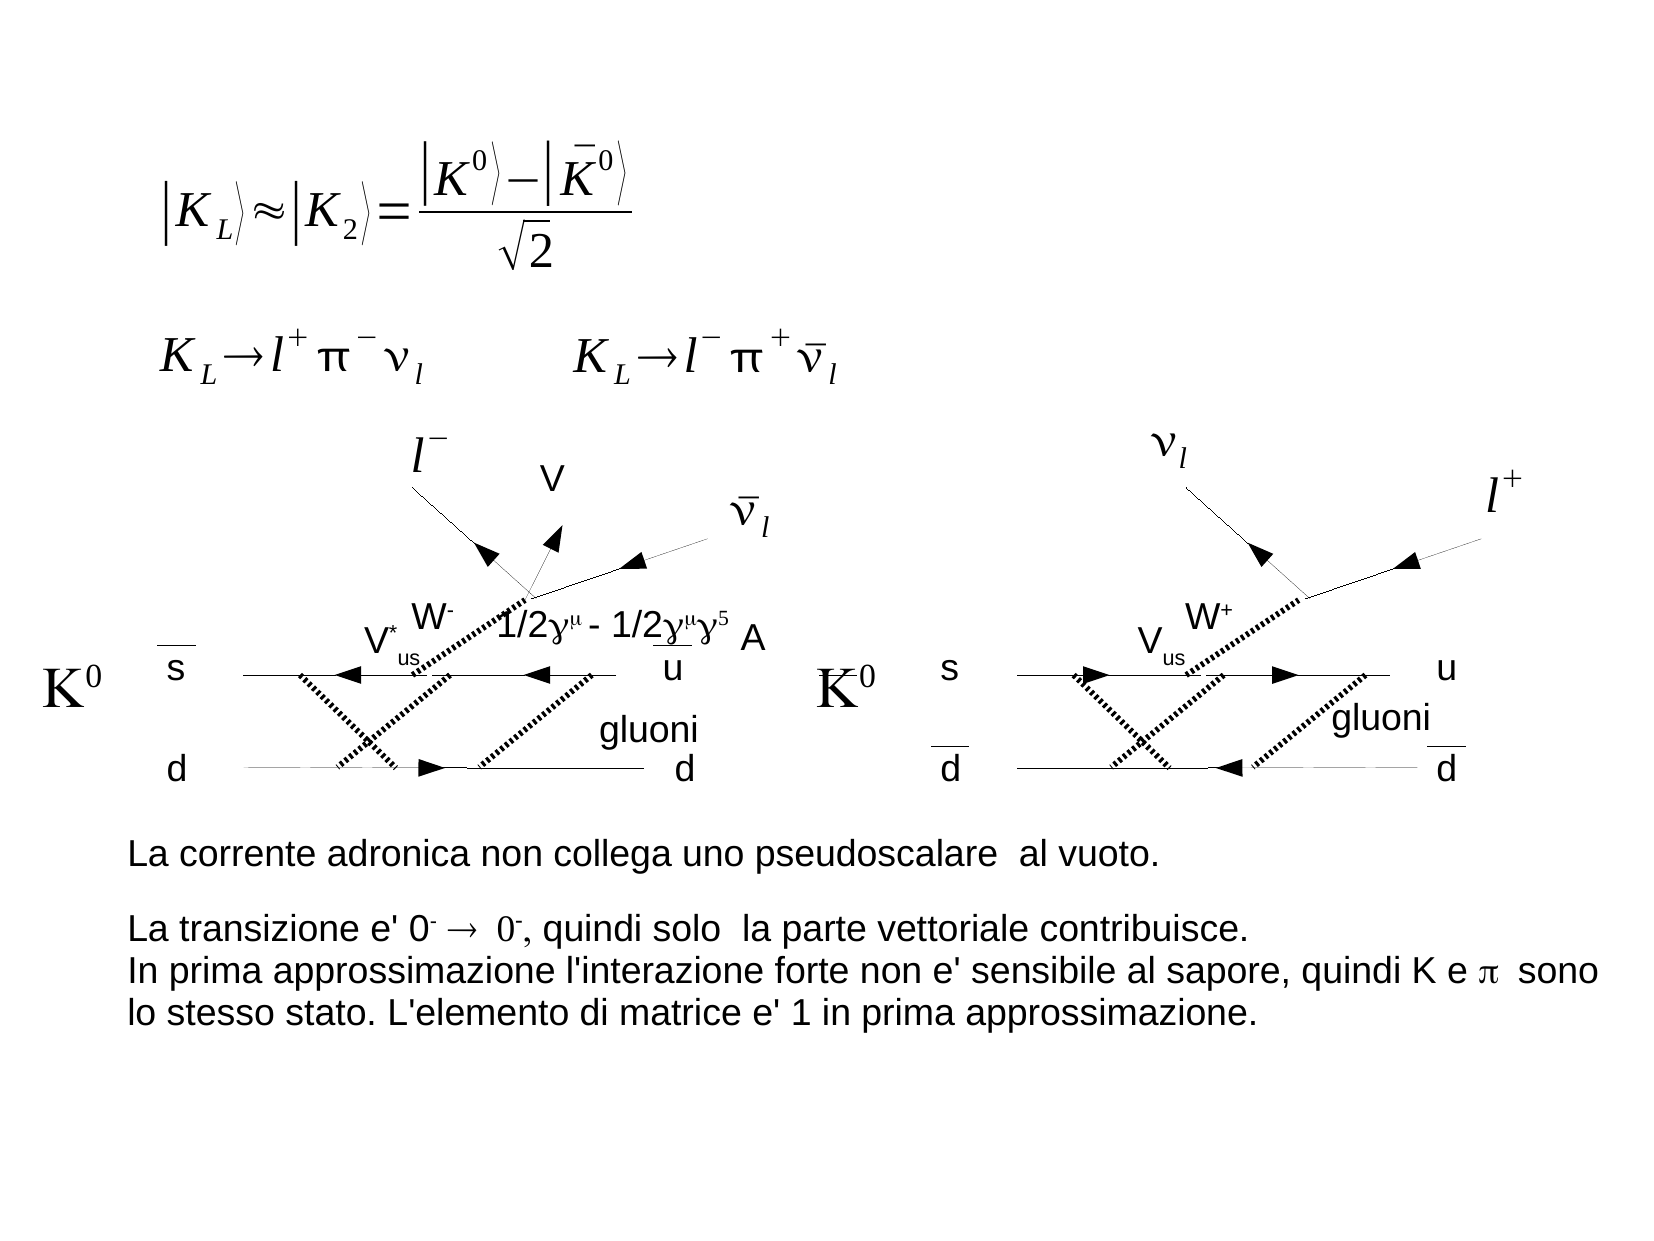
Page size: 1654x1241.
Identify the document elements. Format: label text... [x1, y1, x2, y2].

text_box V*us [349, 611, 462, 678]
text_box 1/2gm - 1/2gmg5 [481, 596, 820, 661]
text_box u [1421, 639, 1535, 688]
chart [398, 422, 464, 485]
chart [144, 321, 434, 392]
chart [144, 138, 646, 277]
text_box u [648, 661, 761, 696]
chart [1472, 462, 1538, 526]
text_box gluoni [584, 700, 885, 758]
text_box A [725, 609, 839, 667]
text_box La transizione e' 0-  0-, quindi solo la parte vettoriale contribuisce. In prima approssimazione l'interazione forte non e' sensibile al sapore, quindi K e p sono lo stesso stato. L'elemento di matrice e' 1 in prima approssimazione. [112, 900, 1651, 1097]
chart [1137, 412, 1201, 476]
text_box Vus [1122, 611, 1236, 678]
text_box s [151, 639, 265, 696]
chart [557, 321, 848, 392]
text_box K0 [26, 657, 164, 749]
text_box d [151, 739, 265, 797]
text_box d [659, 739, 773, 797]
text_box W+ [1170, 588, 1283, 646]
text_box s [925, 639, 1039, 697]
text_box K0 [800, 657, 938, 749]
text_box gluoni [1316, 688, 1617, 746]
chart [717, 481, 780, 545]
text_box V [525, 450, 638, 507]
text_box W- [396, 588, 510, 646]
text_box d [1421, 739, 1535, 797]
text_box La corrente adronica non collega uno pseudoscalare al vuoto. [112, 825, 1538, 882]
text_box d [925, 739, 1039, 797]
